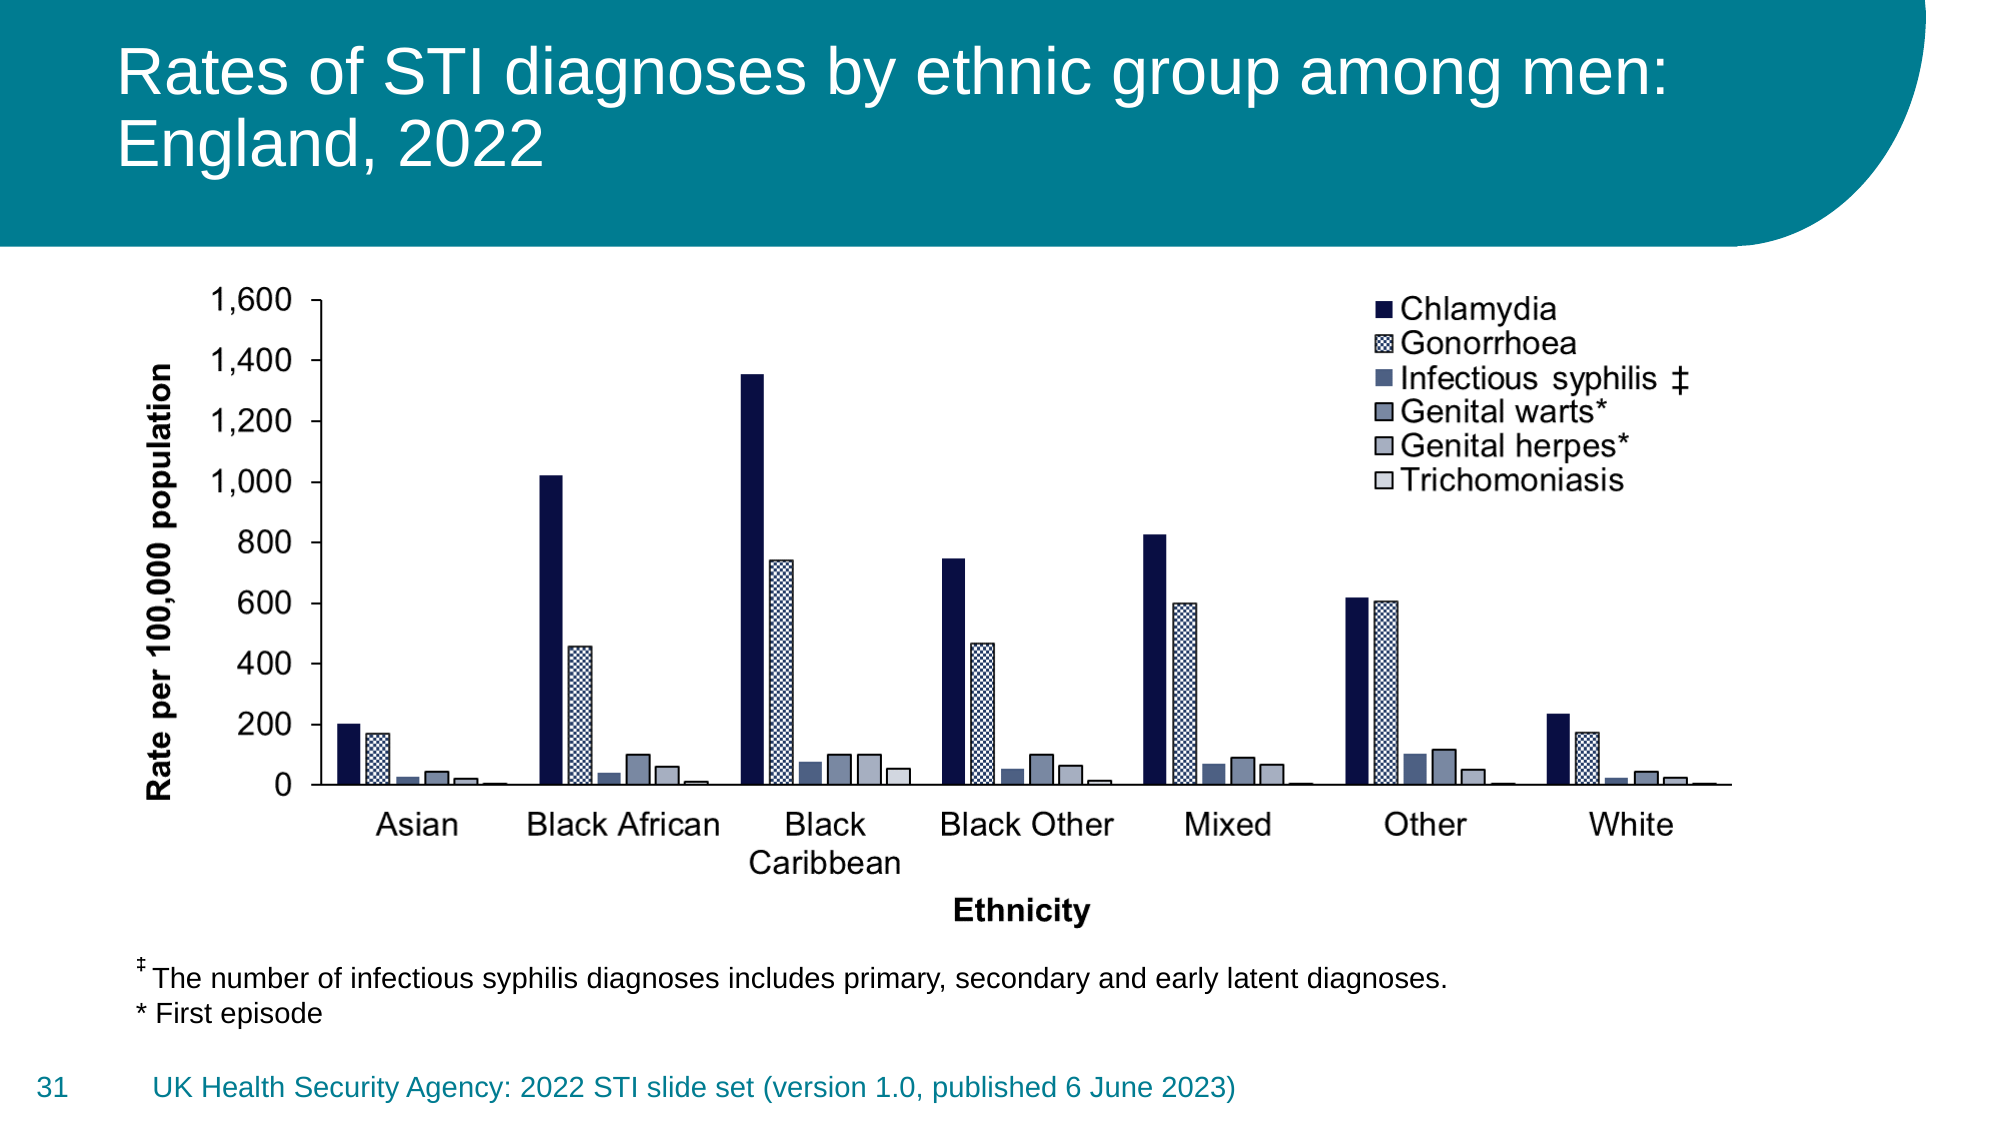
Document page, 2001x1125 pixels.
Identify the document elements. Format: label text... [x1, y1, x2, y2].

text_box ‡ The number of infectious syphilis diagnoses includes primary, secondary and early latent diagnoses. * First episode [120, 957, 1616, 1030]
title Rates of STI diagnoses by ethnic group among men: England, 2022 [101, 29, 1747, 189]
text_box UK Health Security Agency: 2022 STI slide set (version 1.0, published 6 June 2023) [137, 1056, 1780, 1116]
picture [120, 254, 1764, 957]
text_box [21, 1056, 120, 1117]
